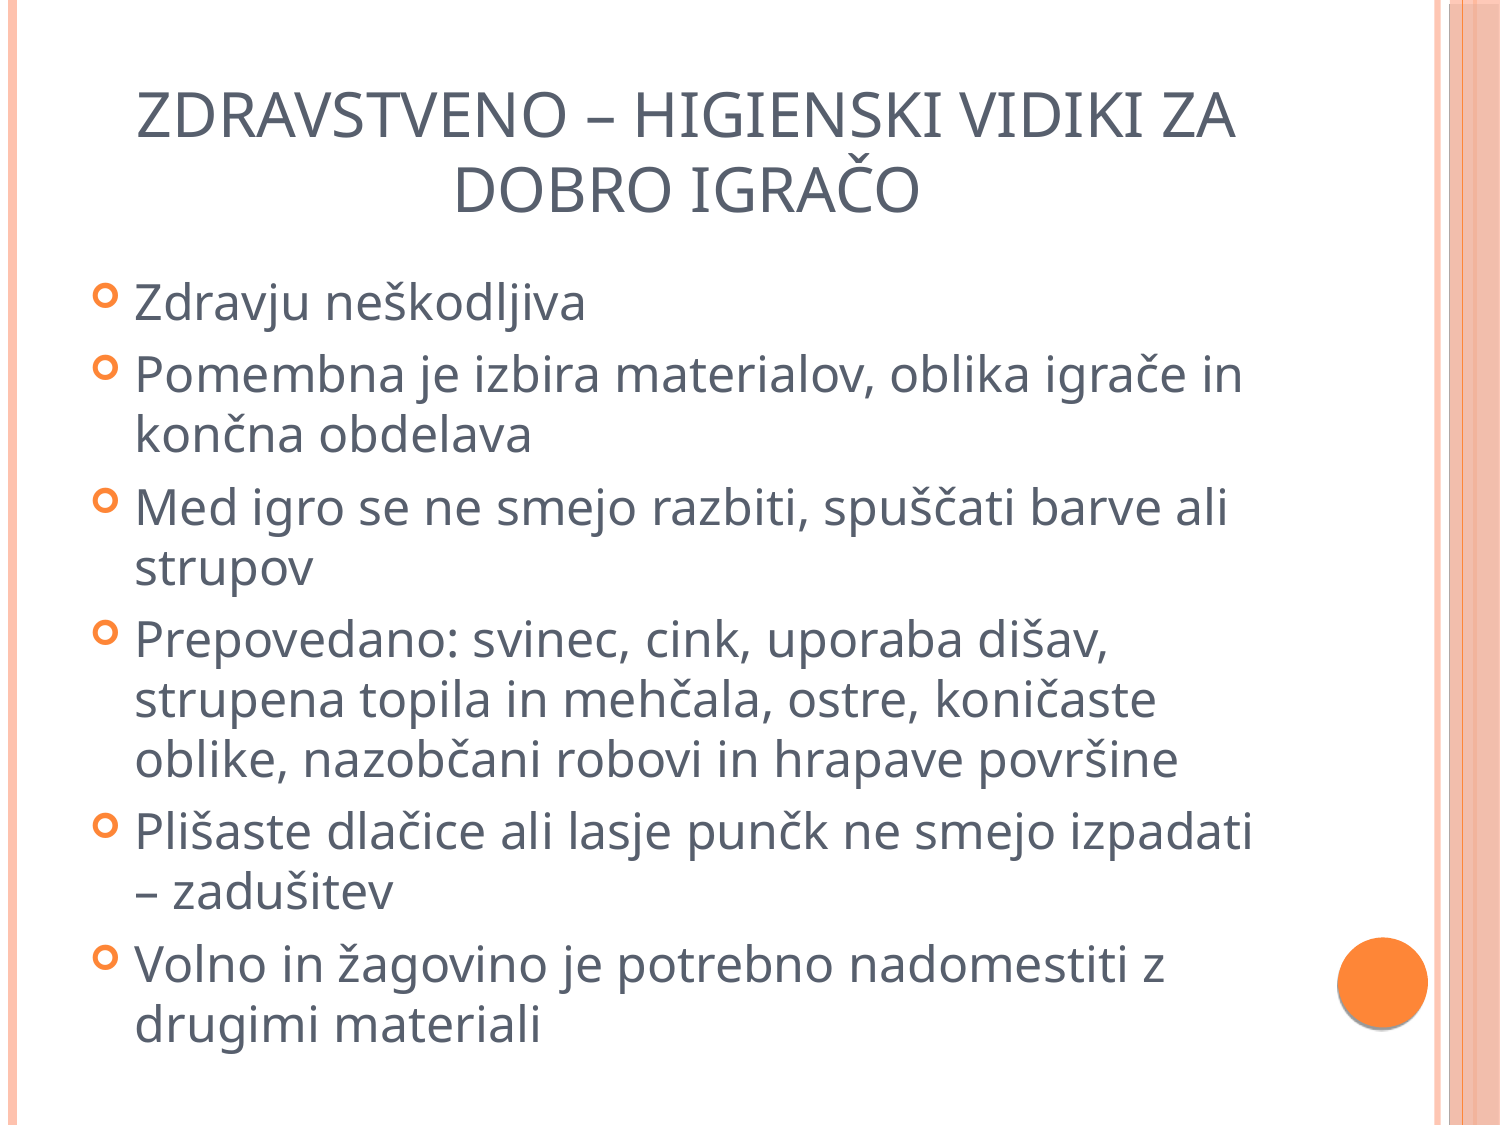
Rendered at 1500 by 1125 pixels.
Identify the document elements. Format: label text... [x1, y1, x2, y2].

list Zdravju neškodljiva Pomembna je izbira materialov, oblika igrače in končna obdelava Med igro se ne smejo razbiti, spuščati barve ali strupov Prepovedano: svinec, cink, uporaba dišav, strupena topila in mehčala, ostre, koničaste oblike, nazobčani robovi in hrapave površine Plišaste dlačice ali lasje punčk ne smejo izpadati – zadušitev Volno in žagovino je potrebno nadomestiti z drugimi materiali [75, 262, 1300, 1062]
title Zdravstveno – higienski vidiki za dobro igračo [75, 45, 1300, 233]
